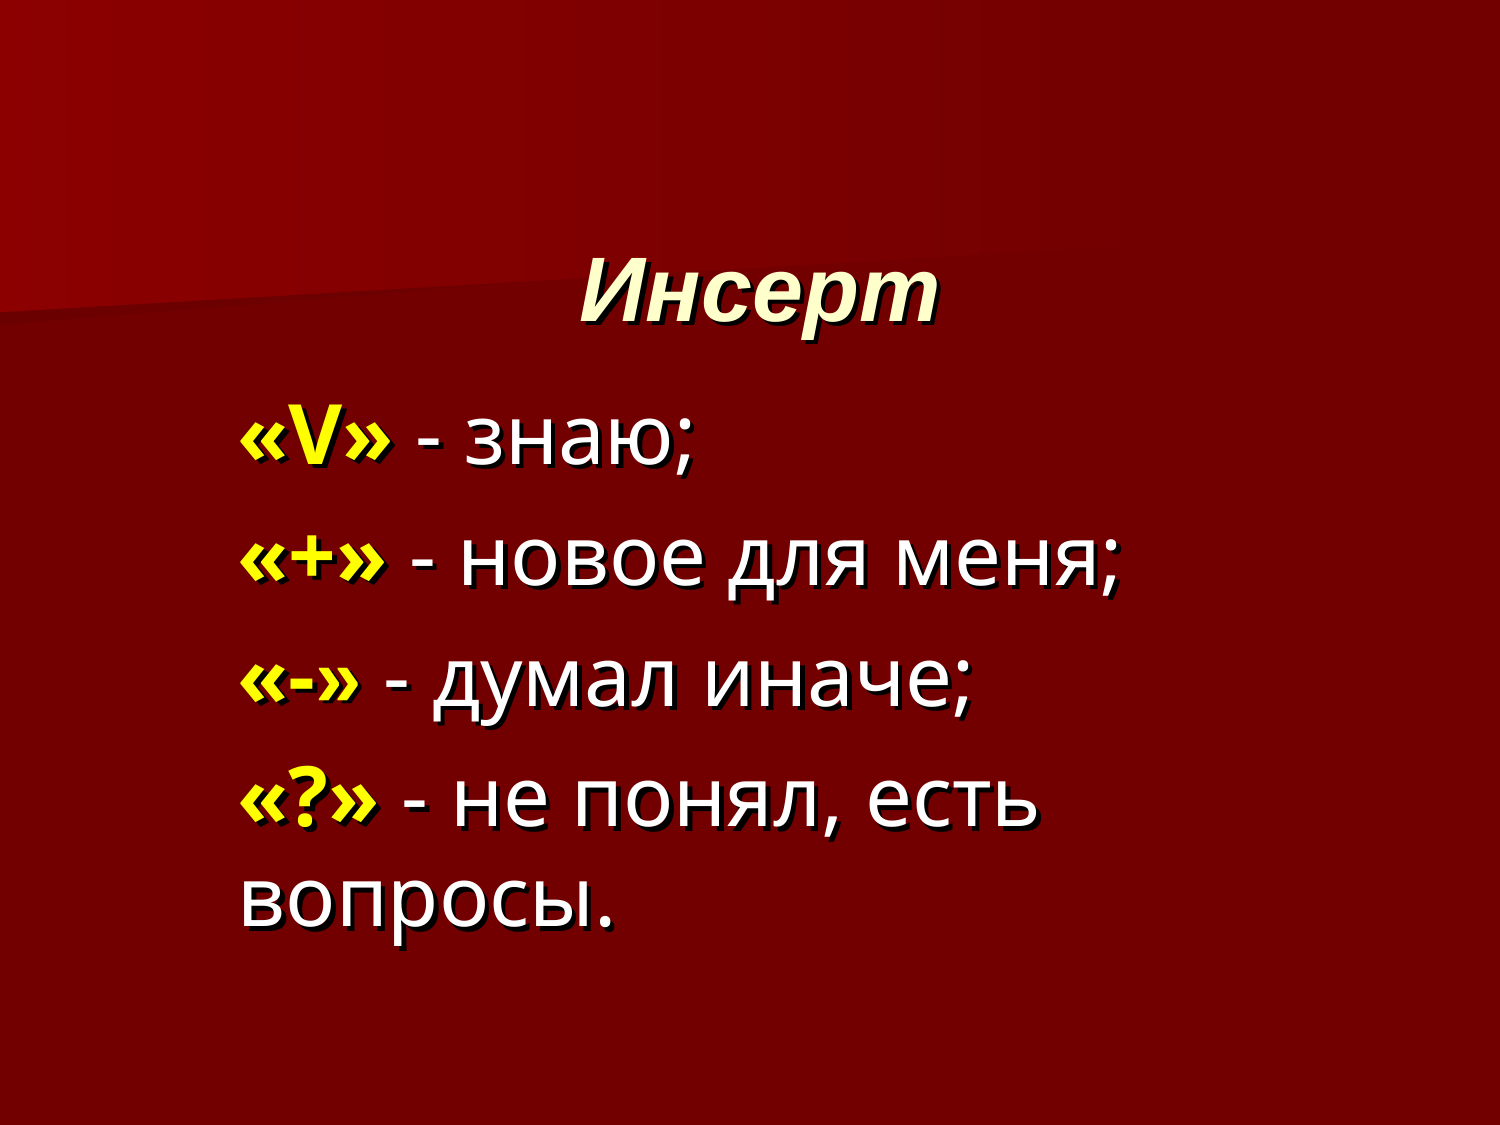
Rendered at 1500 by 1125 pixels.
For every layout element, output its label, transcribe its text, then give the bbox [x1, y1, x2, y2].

subtitle «V» - знаю; «+» - новое для меня; «-» - думал иначе; «?» - не понял, есть вопросы. [222, 373, 1436, 1012]
title Инсерт [93, 164, 1428, 406]
